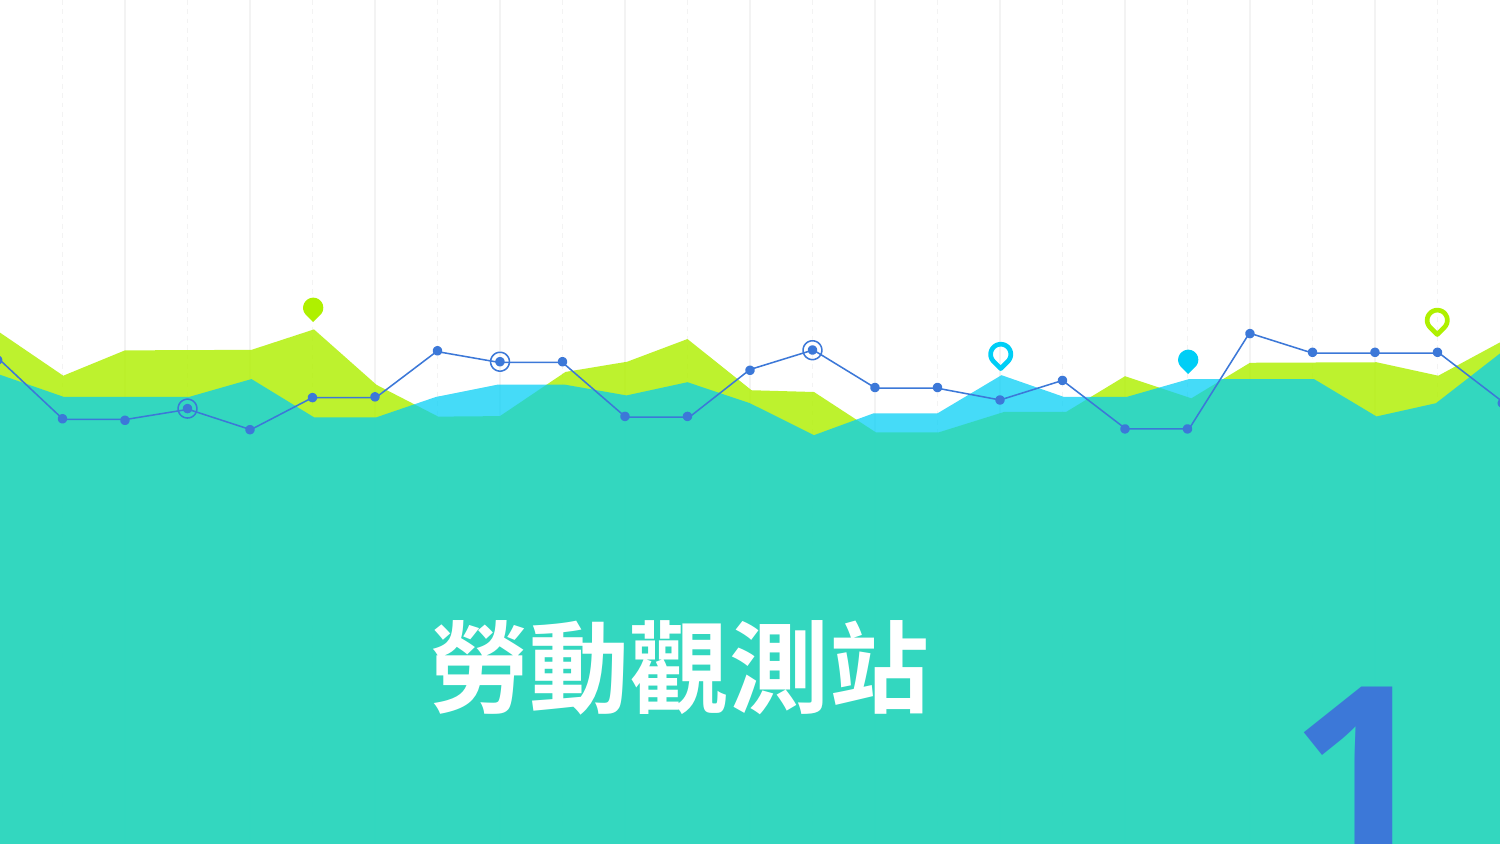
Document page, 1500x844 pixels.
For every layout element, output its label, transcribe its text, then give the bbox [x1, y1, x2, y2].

text_box 1 [1216, 600, 1500, 799]
title 勞動觀測站 [414, 550, 1270, 741]
